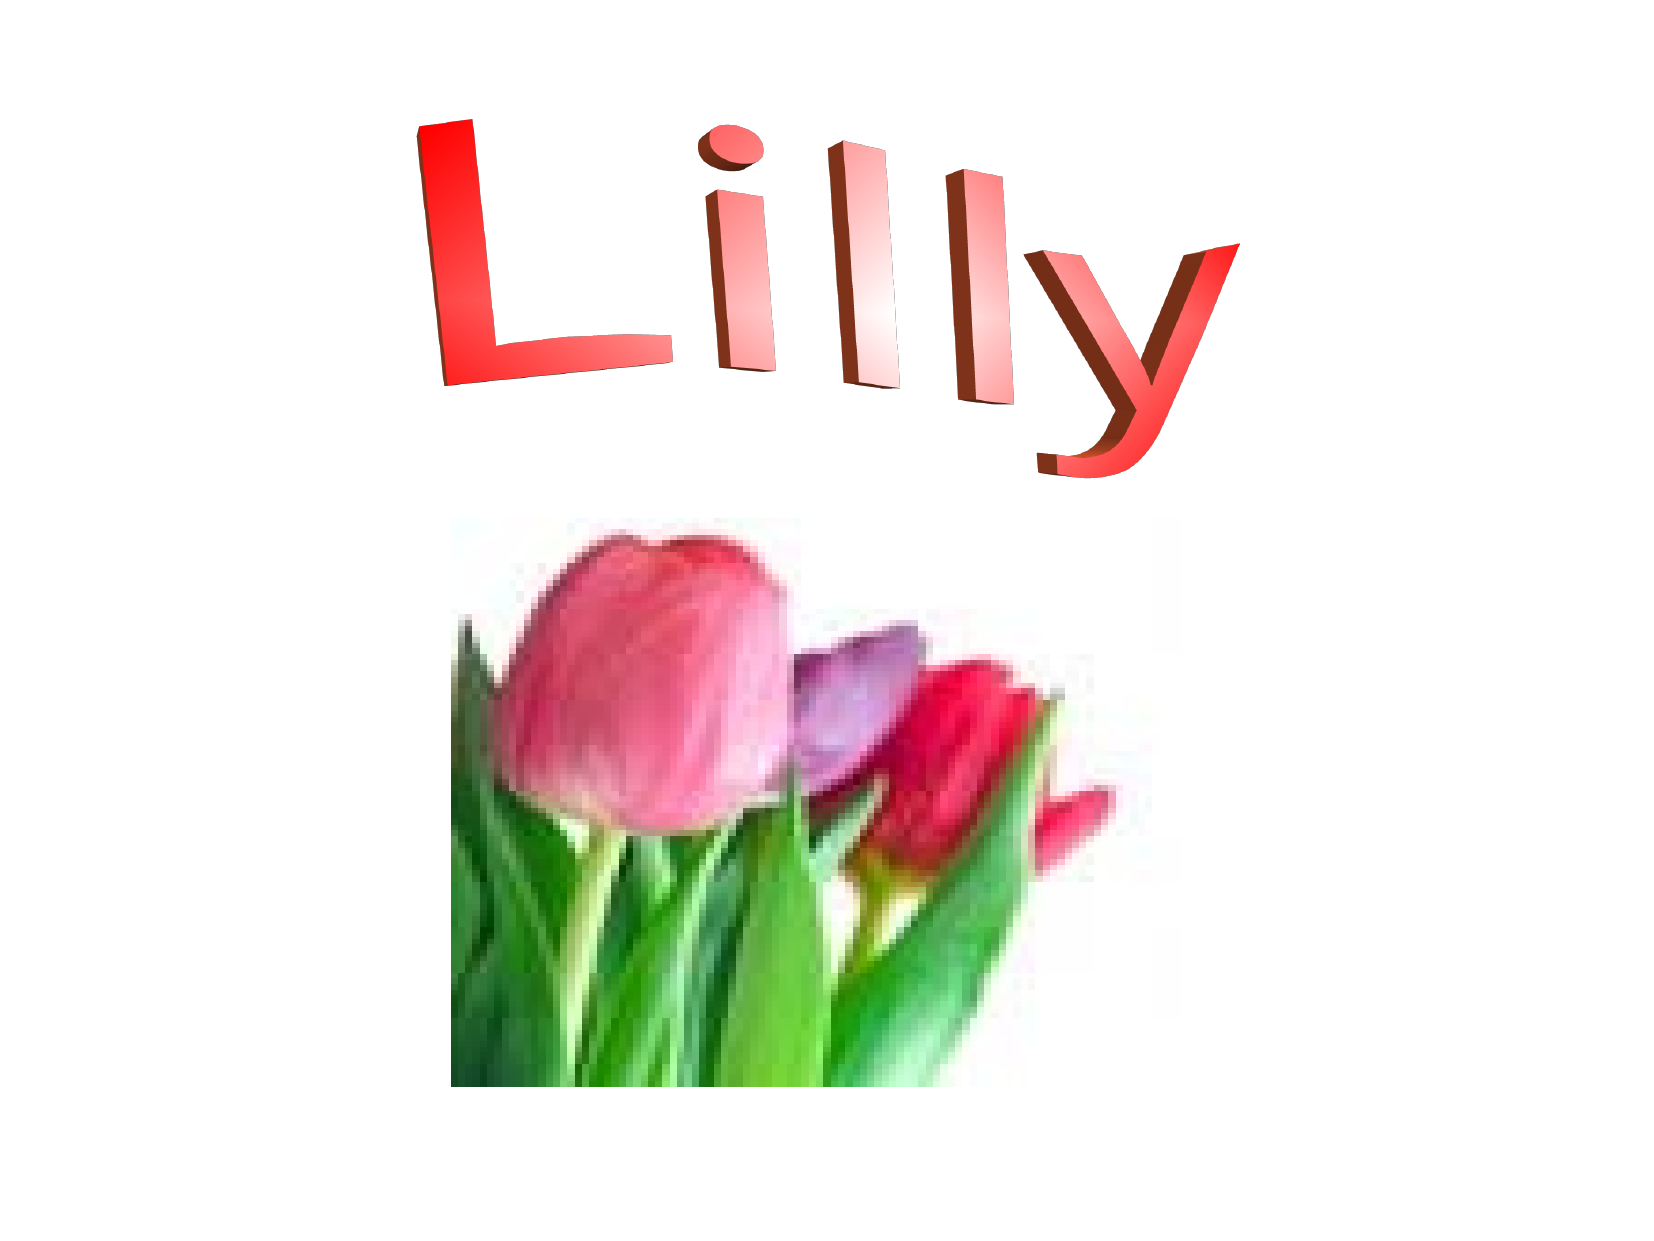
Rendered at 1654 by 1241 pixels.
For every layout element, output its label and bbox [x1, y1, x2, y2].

picture [451, 518, 1182, 1087]
